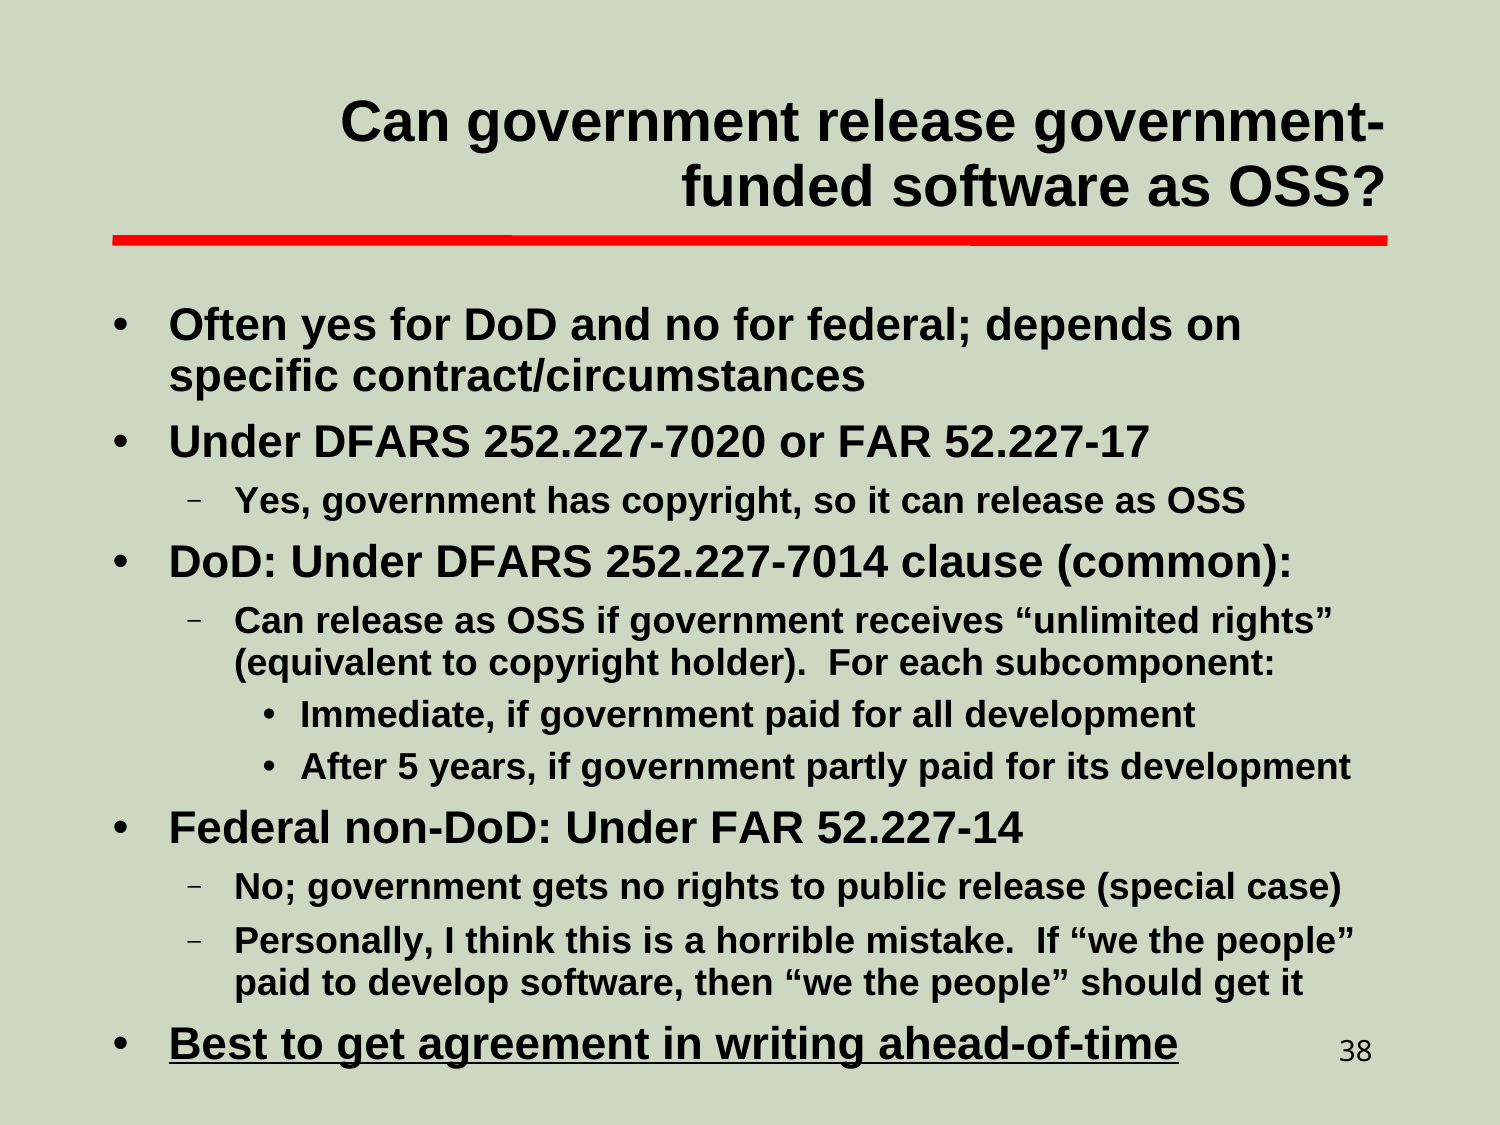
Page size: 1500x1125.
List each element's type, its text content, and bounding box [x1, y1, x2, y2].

list Often yes for DoD and no for federal; depends on specific contract/circumstances Under DFARS 252.227-7020 or FAR 52.227-17 Yes, government has copyright, so it can release as OSS DoD: Under DFARS 252.227-7014 clause (common): Can release as OSS if government receives “unlimited rights” (equivalent to copyright holder). For each subcomponent: Immediate, if government paid for all development After 5 years, if government partly paid for its development Federal non-DoD: Under FAR 52.227-14 No; government gets no rights to public release (special case) Personally, I think this is a horrible mistake. If “we the people” paid to develop software, then “we the people” should get it Best to get agreement in writing ahead-of-time [112, 299, 1388, 1098]
title Can government release government-funded software as OSS? [337, 85, 1388, 224]
